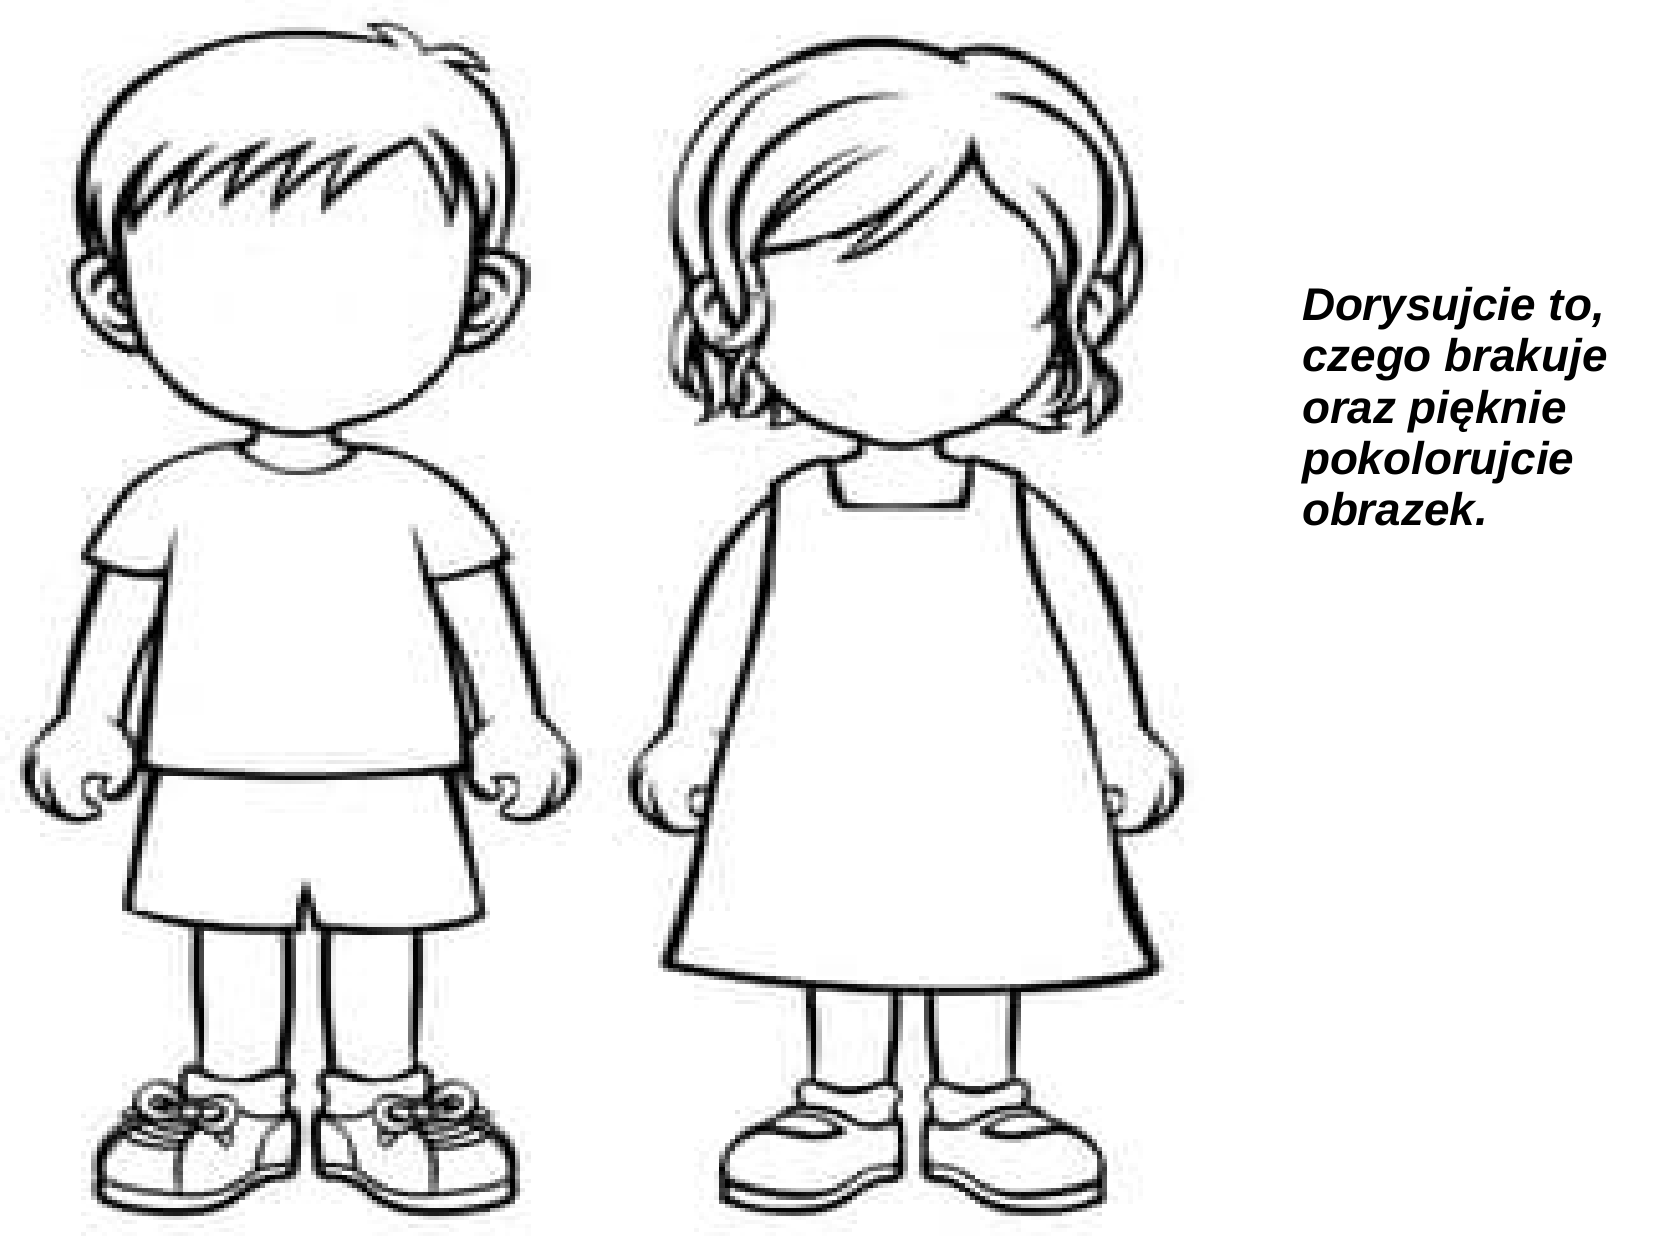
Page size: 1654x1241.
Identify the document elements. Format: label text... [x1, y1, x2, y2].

picture [0, 0, 1205, 1241]
text_box Dorysujcie to, czego brakuje oraz pięknie pokolorujcie obrazek. [1287, 271, 1630, 581]
